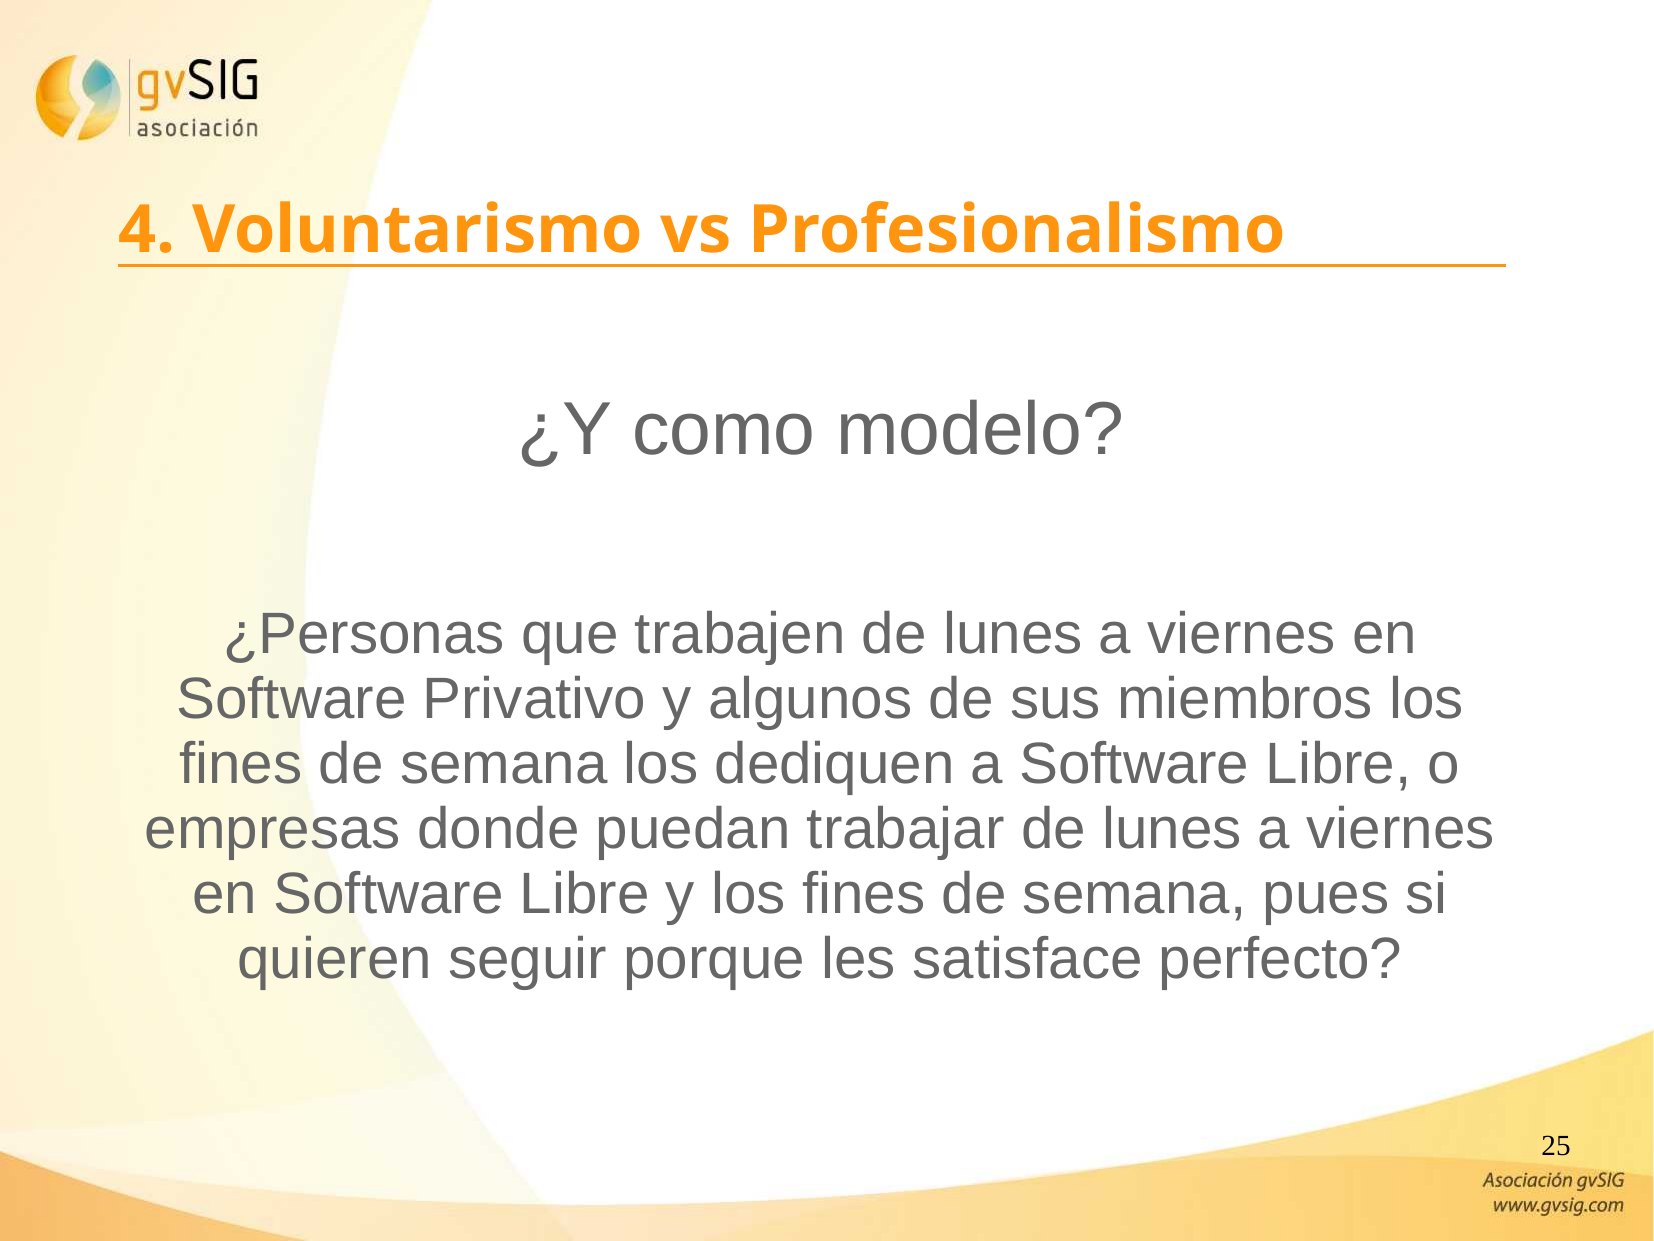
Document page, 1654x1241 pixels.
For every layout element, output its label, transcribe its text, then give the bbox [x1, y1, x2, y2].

picture [0, 0, 1654, 1241]
title 4. Voluntarismo vs Profesionalismo [118, 177, 1607, 276]
text_box ¿Y como modelo? ¿Personas que trabajen de lunes a viernes en Software Privativo y algunos de sus miembros los fines de semana los dediquen a Software Libre, o empresas donde puedan trabajar de lunes a viernes en Software Libre y los fines de semana, pues si quieren seguir porque les satisface perfecto? [112, 378, 1530, 1166]
